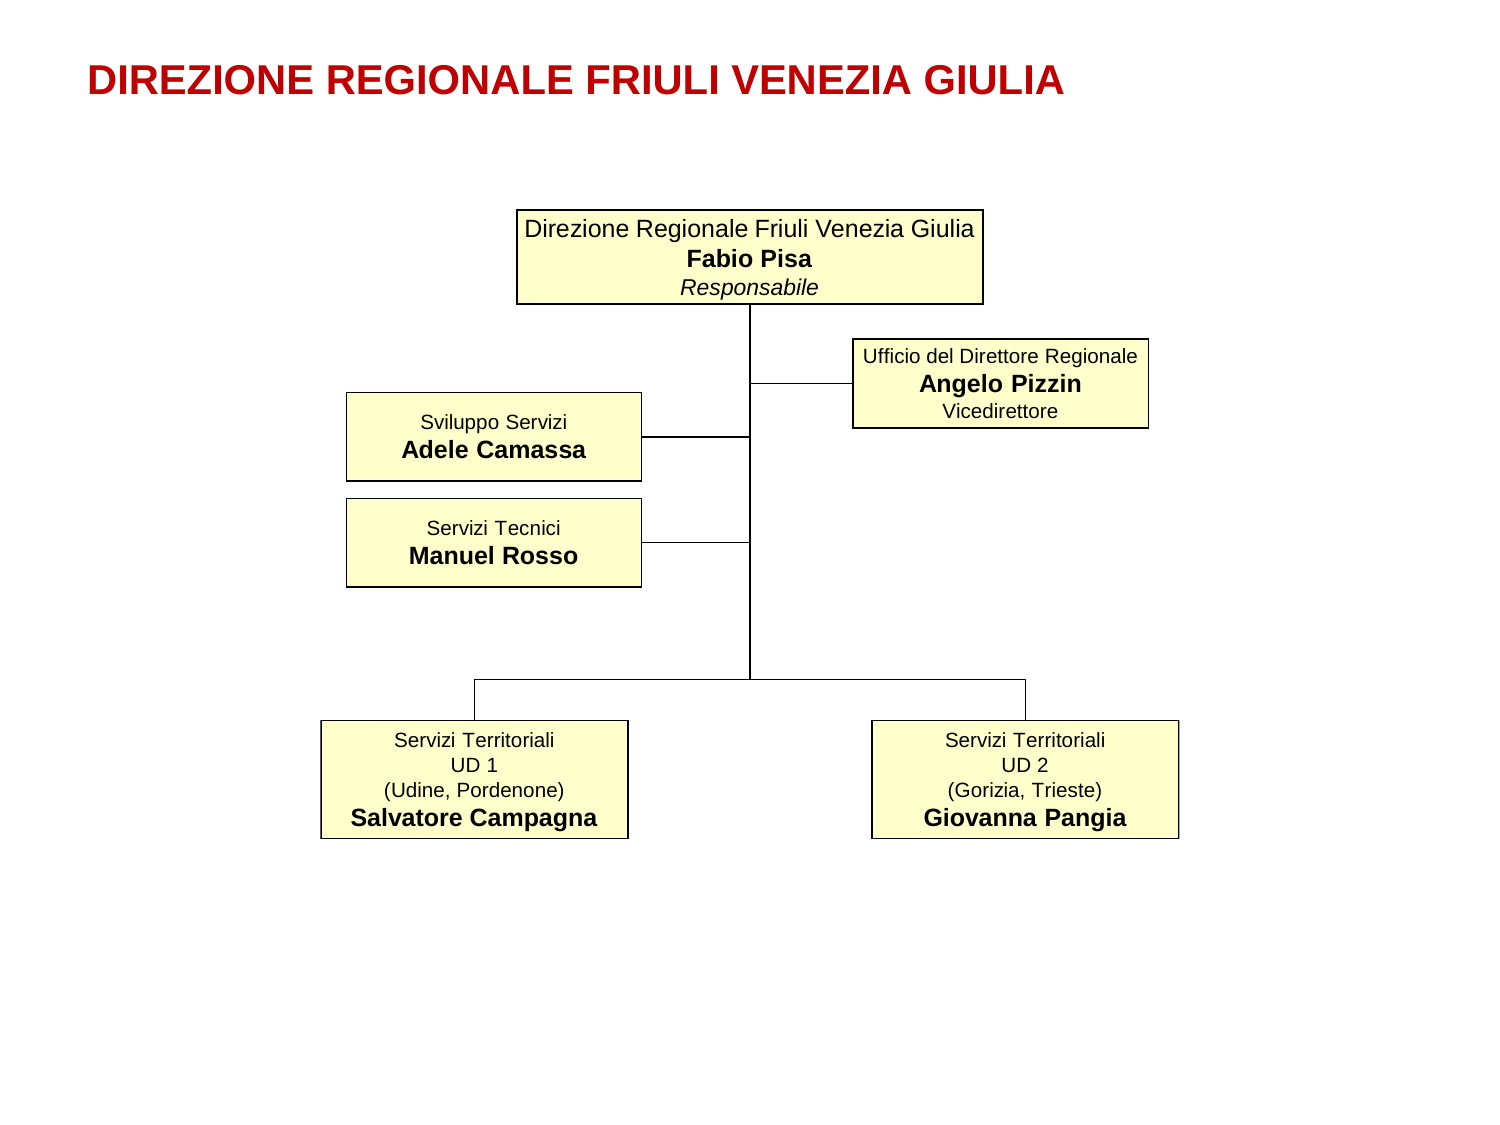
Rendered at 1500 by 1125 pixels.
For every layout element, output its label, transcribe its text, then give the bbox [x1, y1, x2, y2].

picture [320, 205, 1180, 847]
text_box DIREZIONE REGIONALE FRIULI VENEZIA GIULIA [72, 45, 1424, 128]
